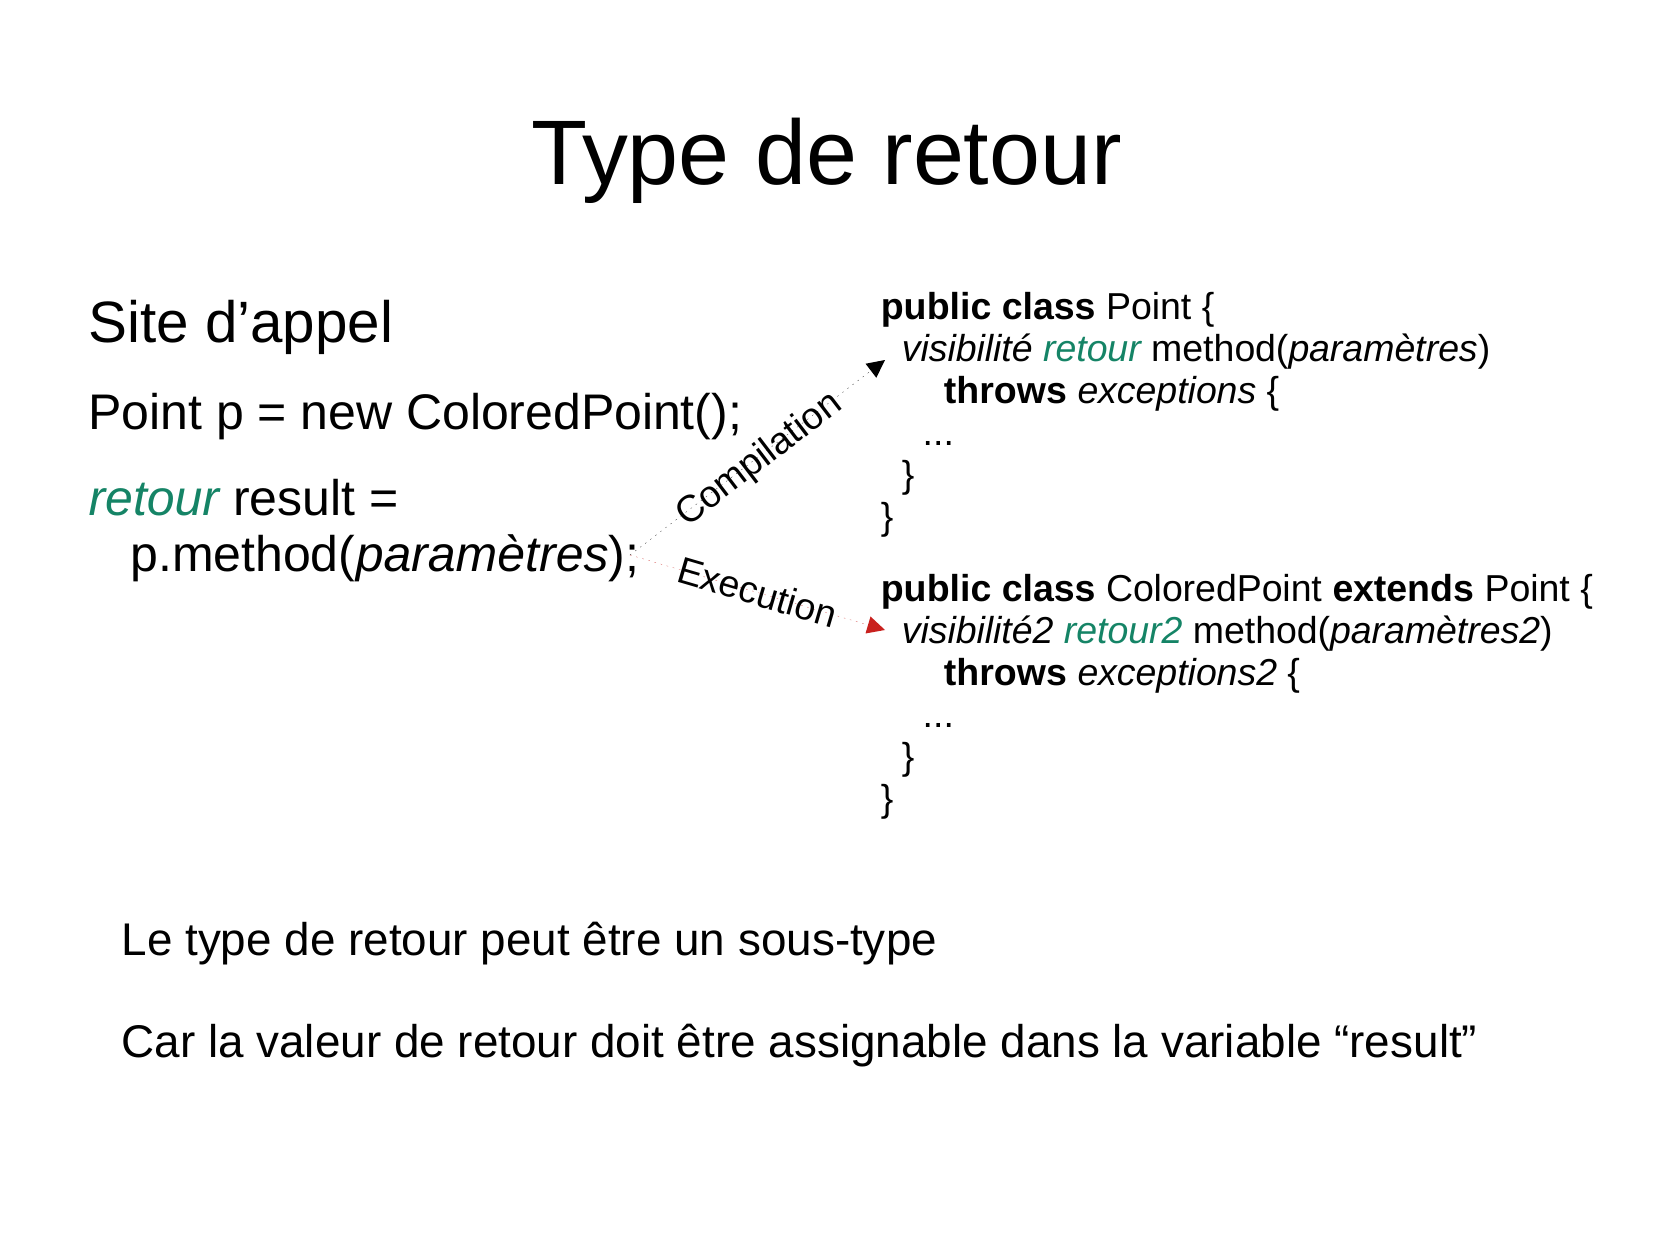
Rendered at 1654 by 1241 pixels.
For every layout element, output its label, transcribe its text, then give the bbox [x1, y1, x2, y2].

title Type de retour [82, 49, 1571, 257]
text_box Le type de retour peut être un sous-type Car la valeur de retour doit être assignable dans la variable “result” [106, 906, 1494, 1075]
list public class Point { visibilité retour method(paramètres) throws exceptions { ... } } public class ColoredPoint extends Point { visibilité2 retour2 method(paramètres2) throws exceptions2 { ... } } [810, 285, 1606, 871]
list Site d’appel Point p = new ColoredPoint(); retour result = p.method(paramètres); [17, 290, 761, 1010]
